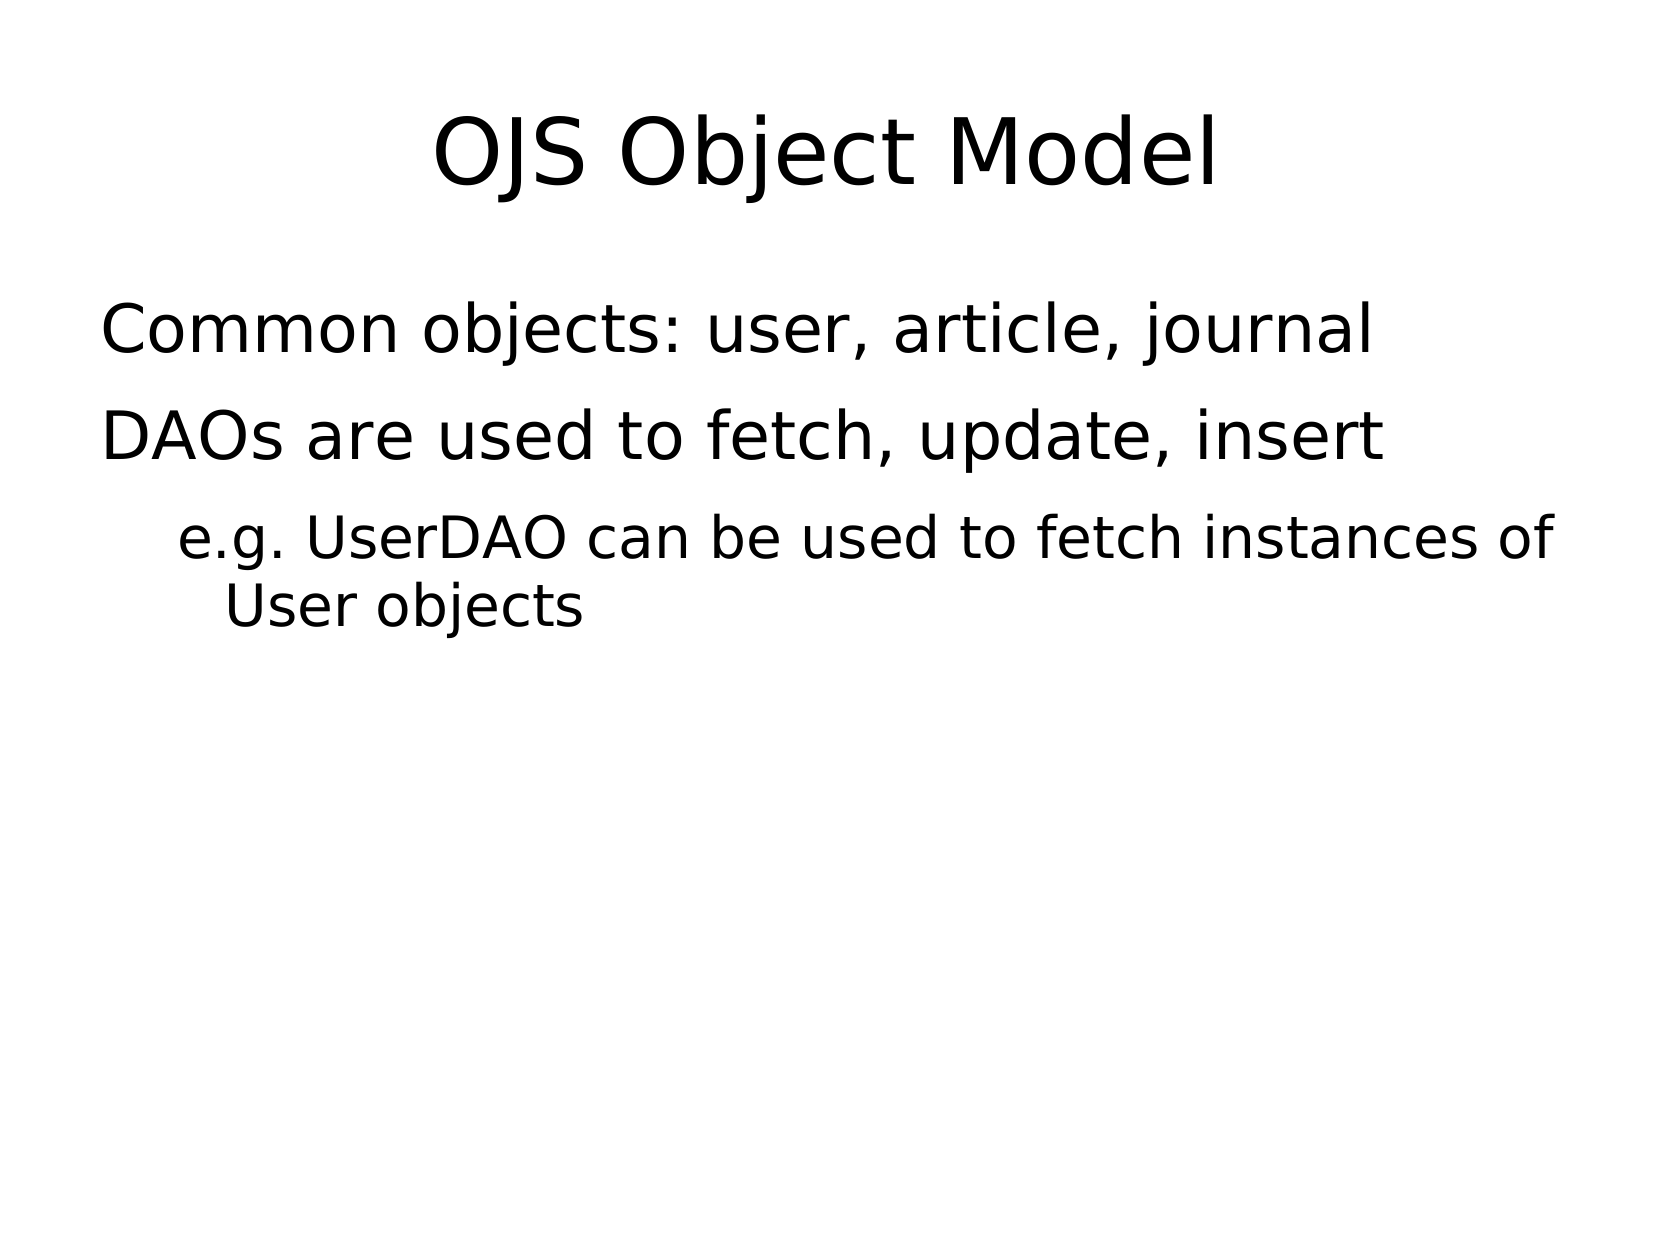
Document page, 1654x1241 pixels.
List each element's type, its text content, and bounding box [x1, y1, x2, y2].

title OJS Object Model [82, 56, 1571, 250]
list Common objects: user, article, journal DAOs are used to fetch, update, insert e.g. UserDAO can be used to fetch instances of User objects [82, 290, 1571, 1094]
